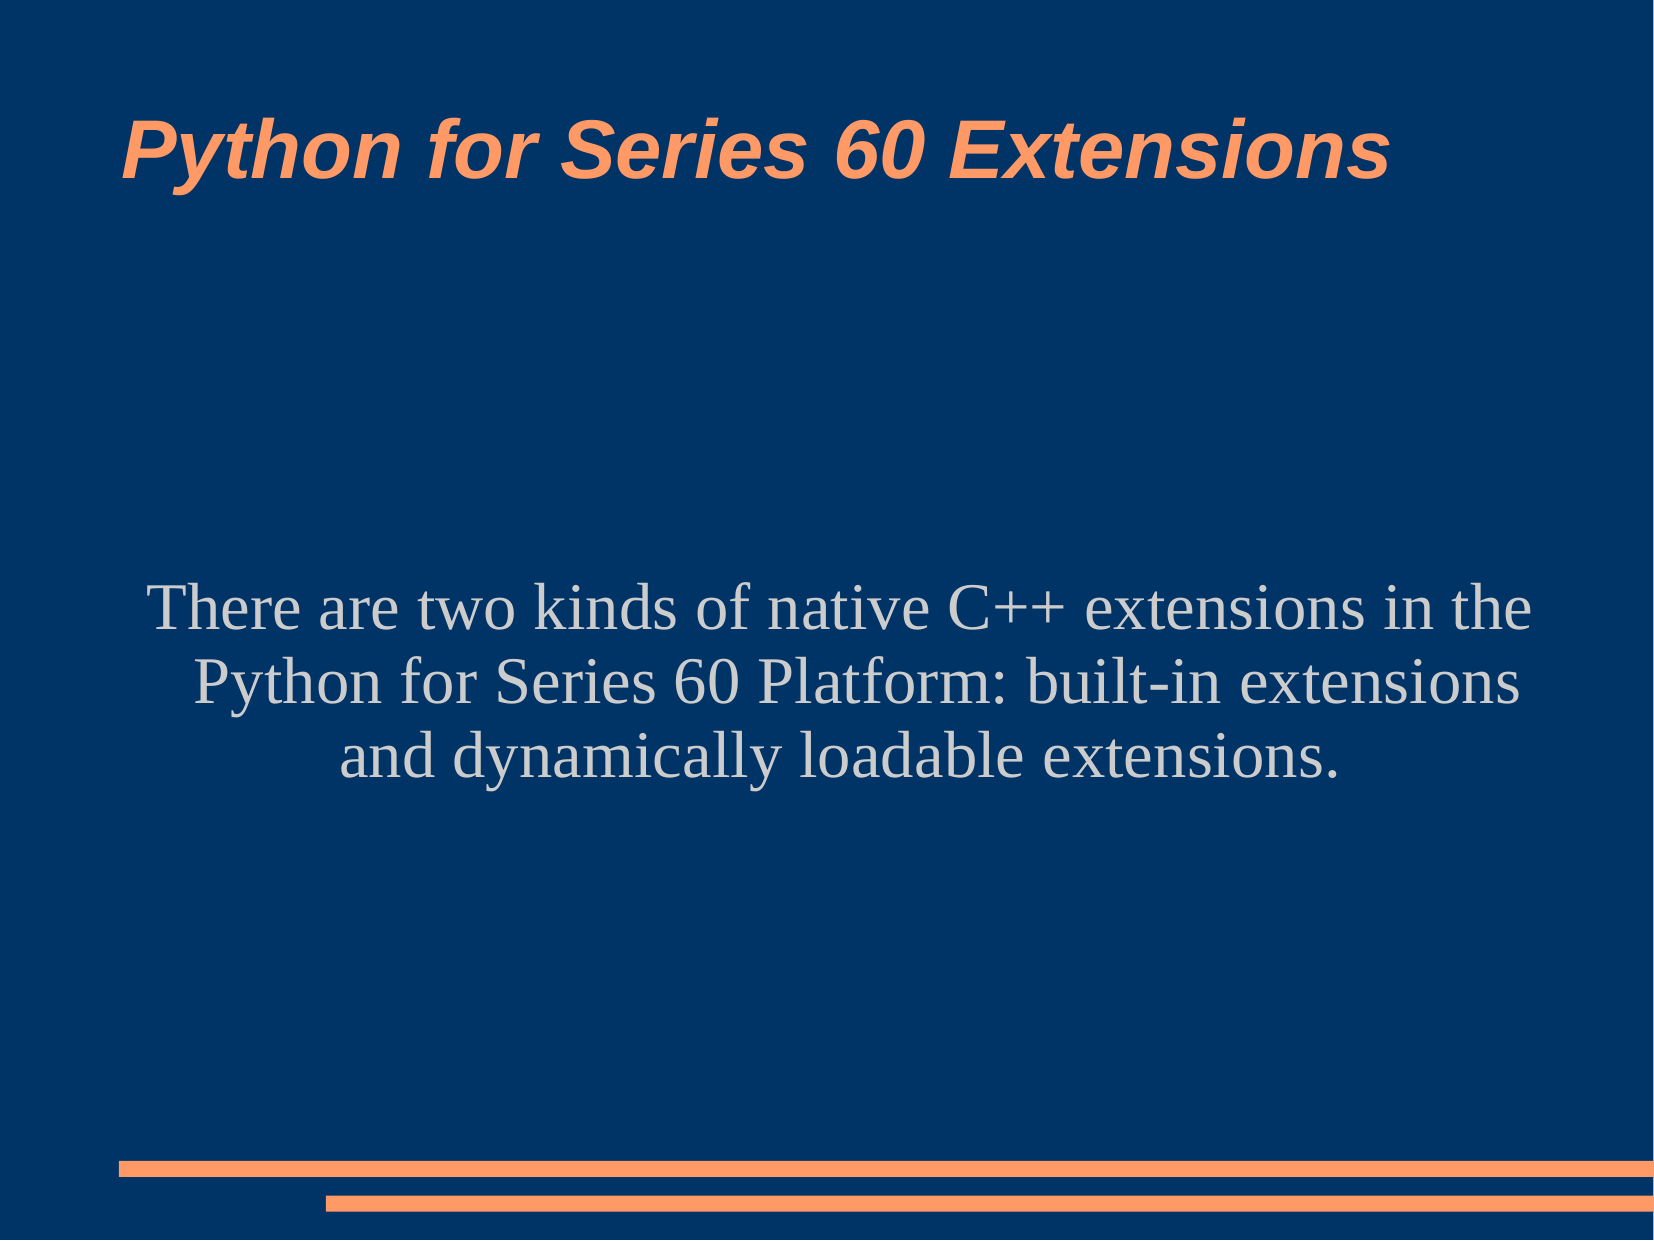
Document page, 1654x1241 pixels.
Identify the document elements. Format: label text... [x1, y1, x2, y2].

subtitle There are two kinds of native C++ extensions in the Python for Series 60 Platform: built-in extensions and dynamically loadable extensions. [121, 329, 1561, 1125]
title Python for Series 60 Extensions [121, 53, 1534, 247]
